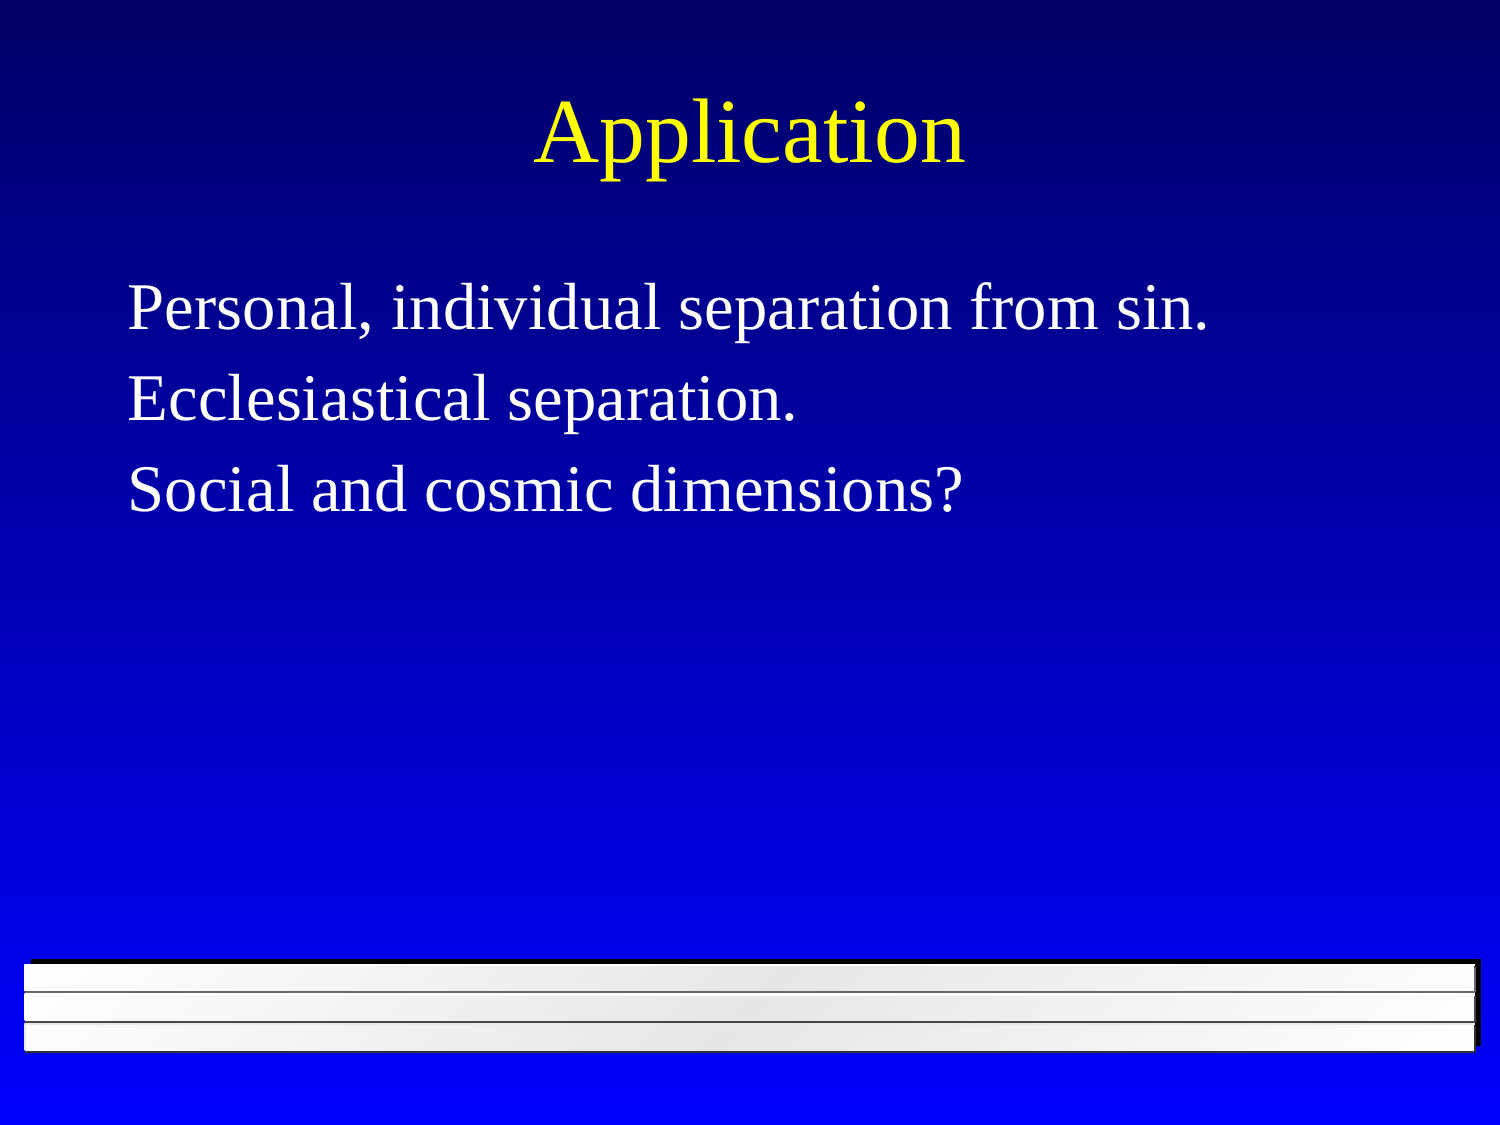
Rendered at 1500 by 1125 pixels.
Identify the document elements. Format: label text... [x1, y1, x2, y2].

list Personal, individual separation from sin. Ecclesiastical separation. Social and cosmic dimensions? [112, 262, 1388, 938]
title Application [112, 37, 1388, 225]
